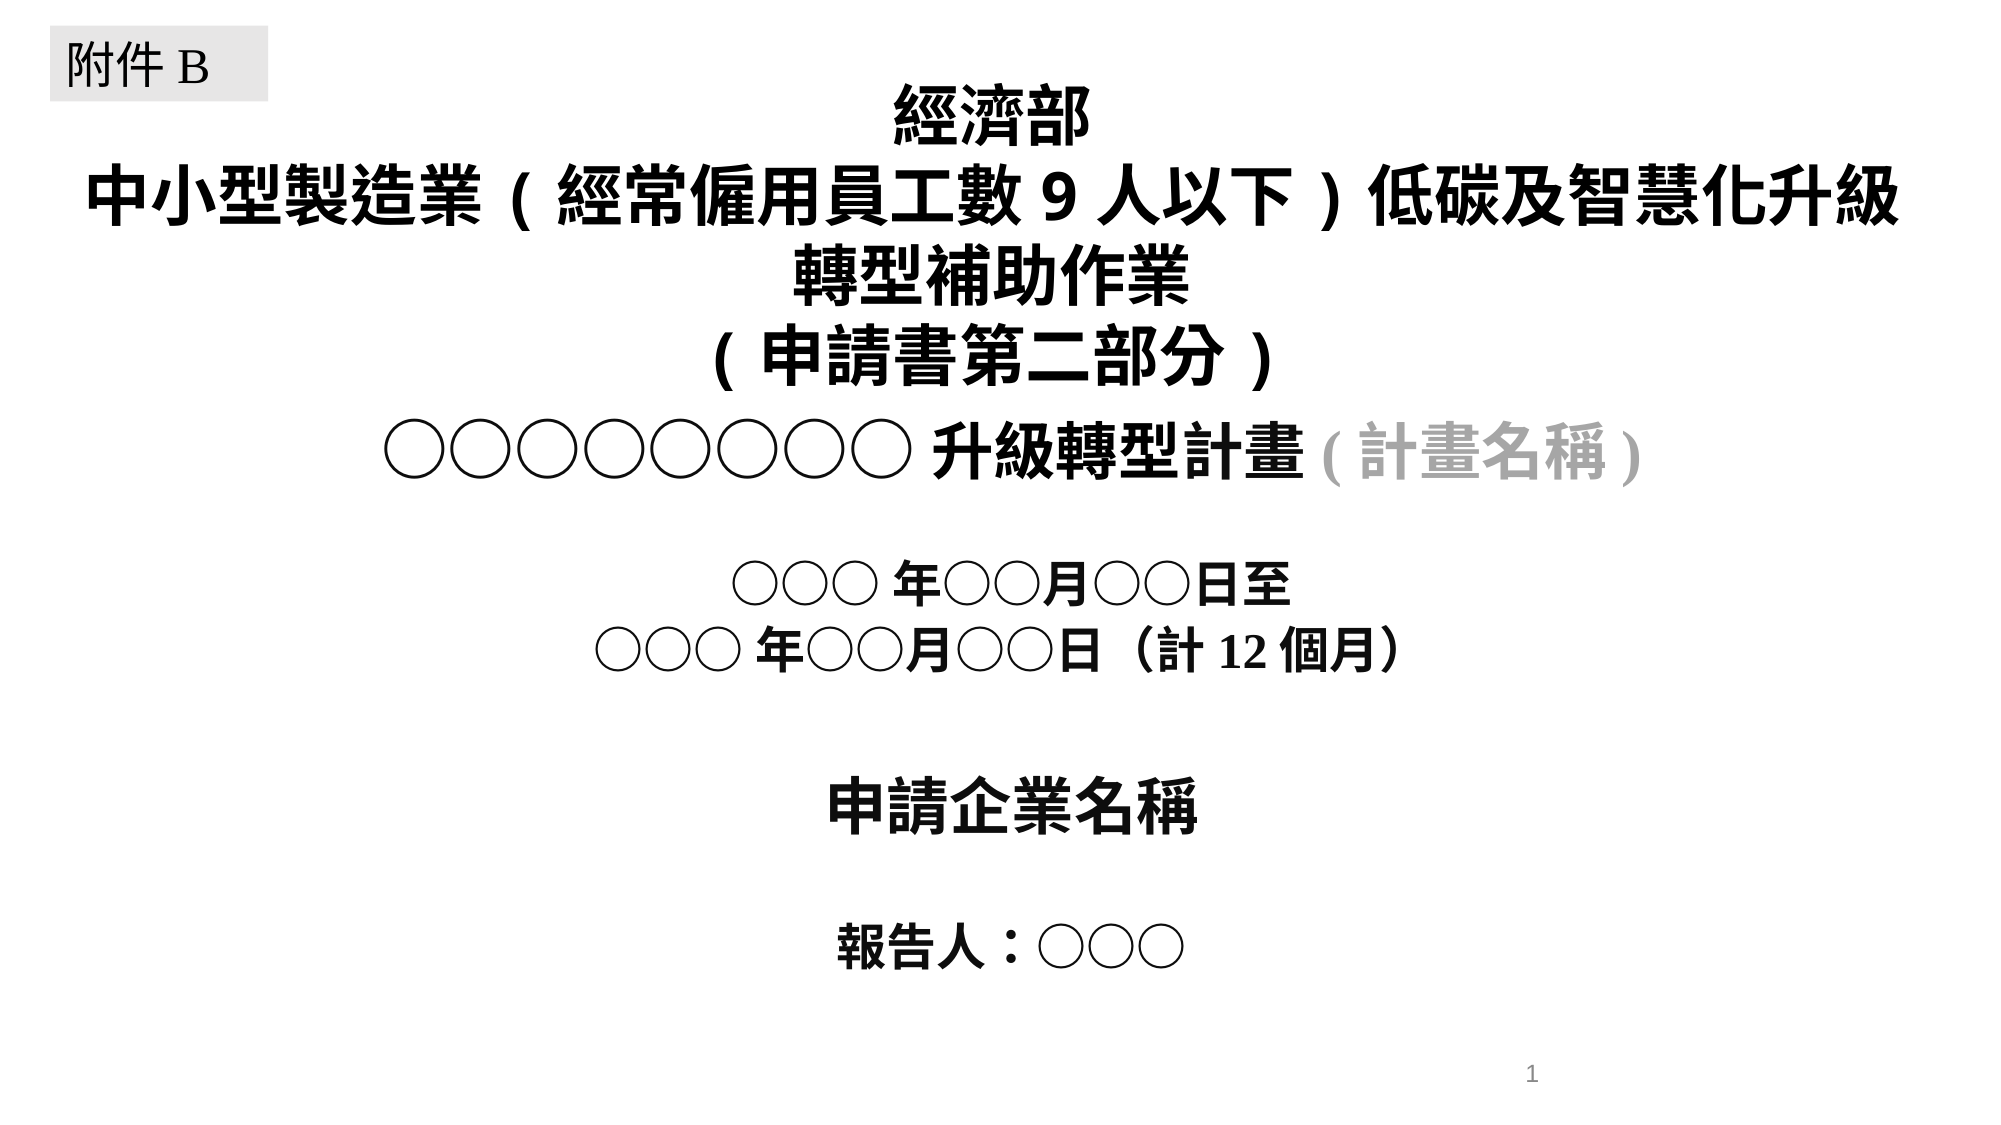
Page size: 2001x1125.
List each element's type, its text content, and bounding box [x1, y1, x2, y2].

text_box 經濟部 中小型製造業(經常僱用員工數9人以下)低碳及智慧化升級轉型補助作業 (申請書第二部分) [50, 58, 1935, 409]
text_box ○○○○○○○○升級轉型計畫(計畫名稱) ○○○年○○月○○日至 ○○○年○○月○○日（計12個月） 申請企業名稱 報告人：○○○ [309, 409, 1715, 897]
text_box 1 [1510, 1042, 1977, 1103]
text_box 附件B [50, 25, 269, 102]
